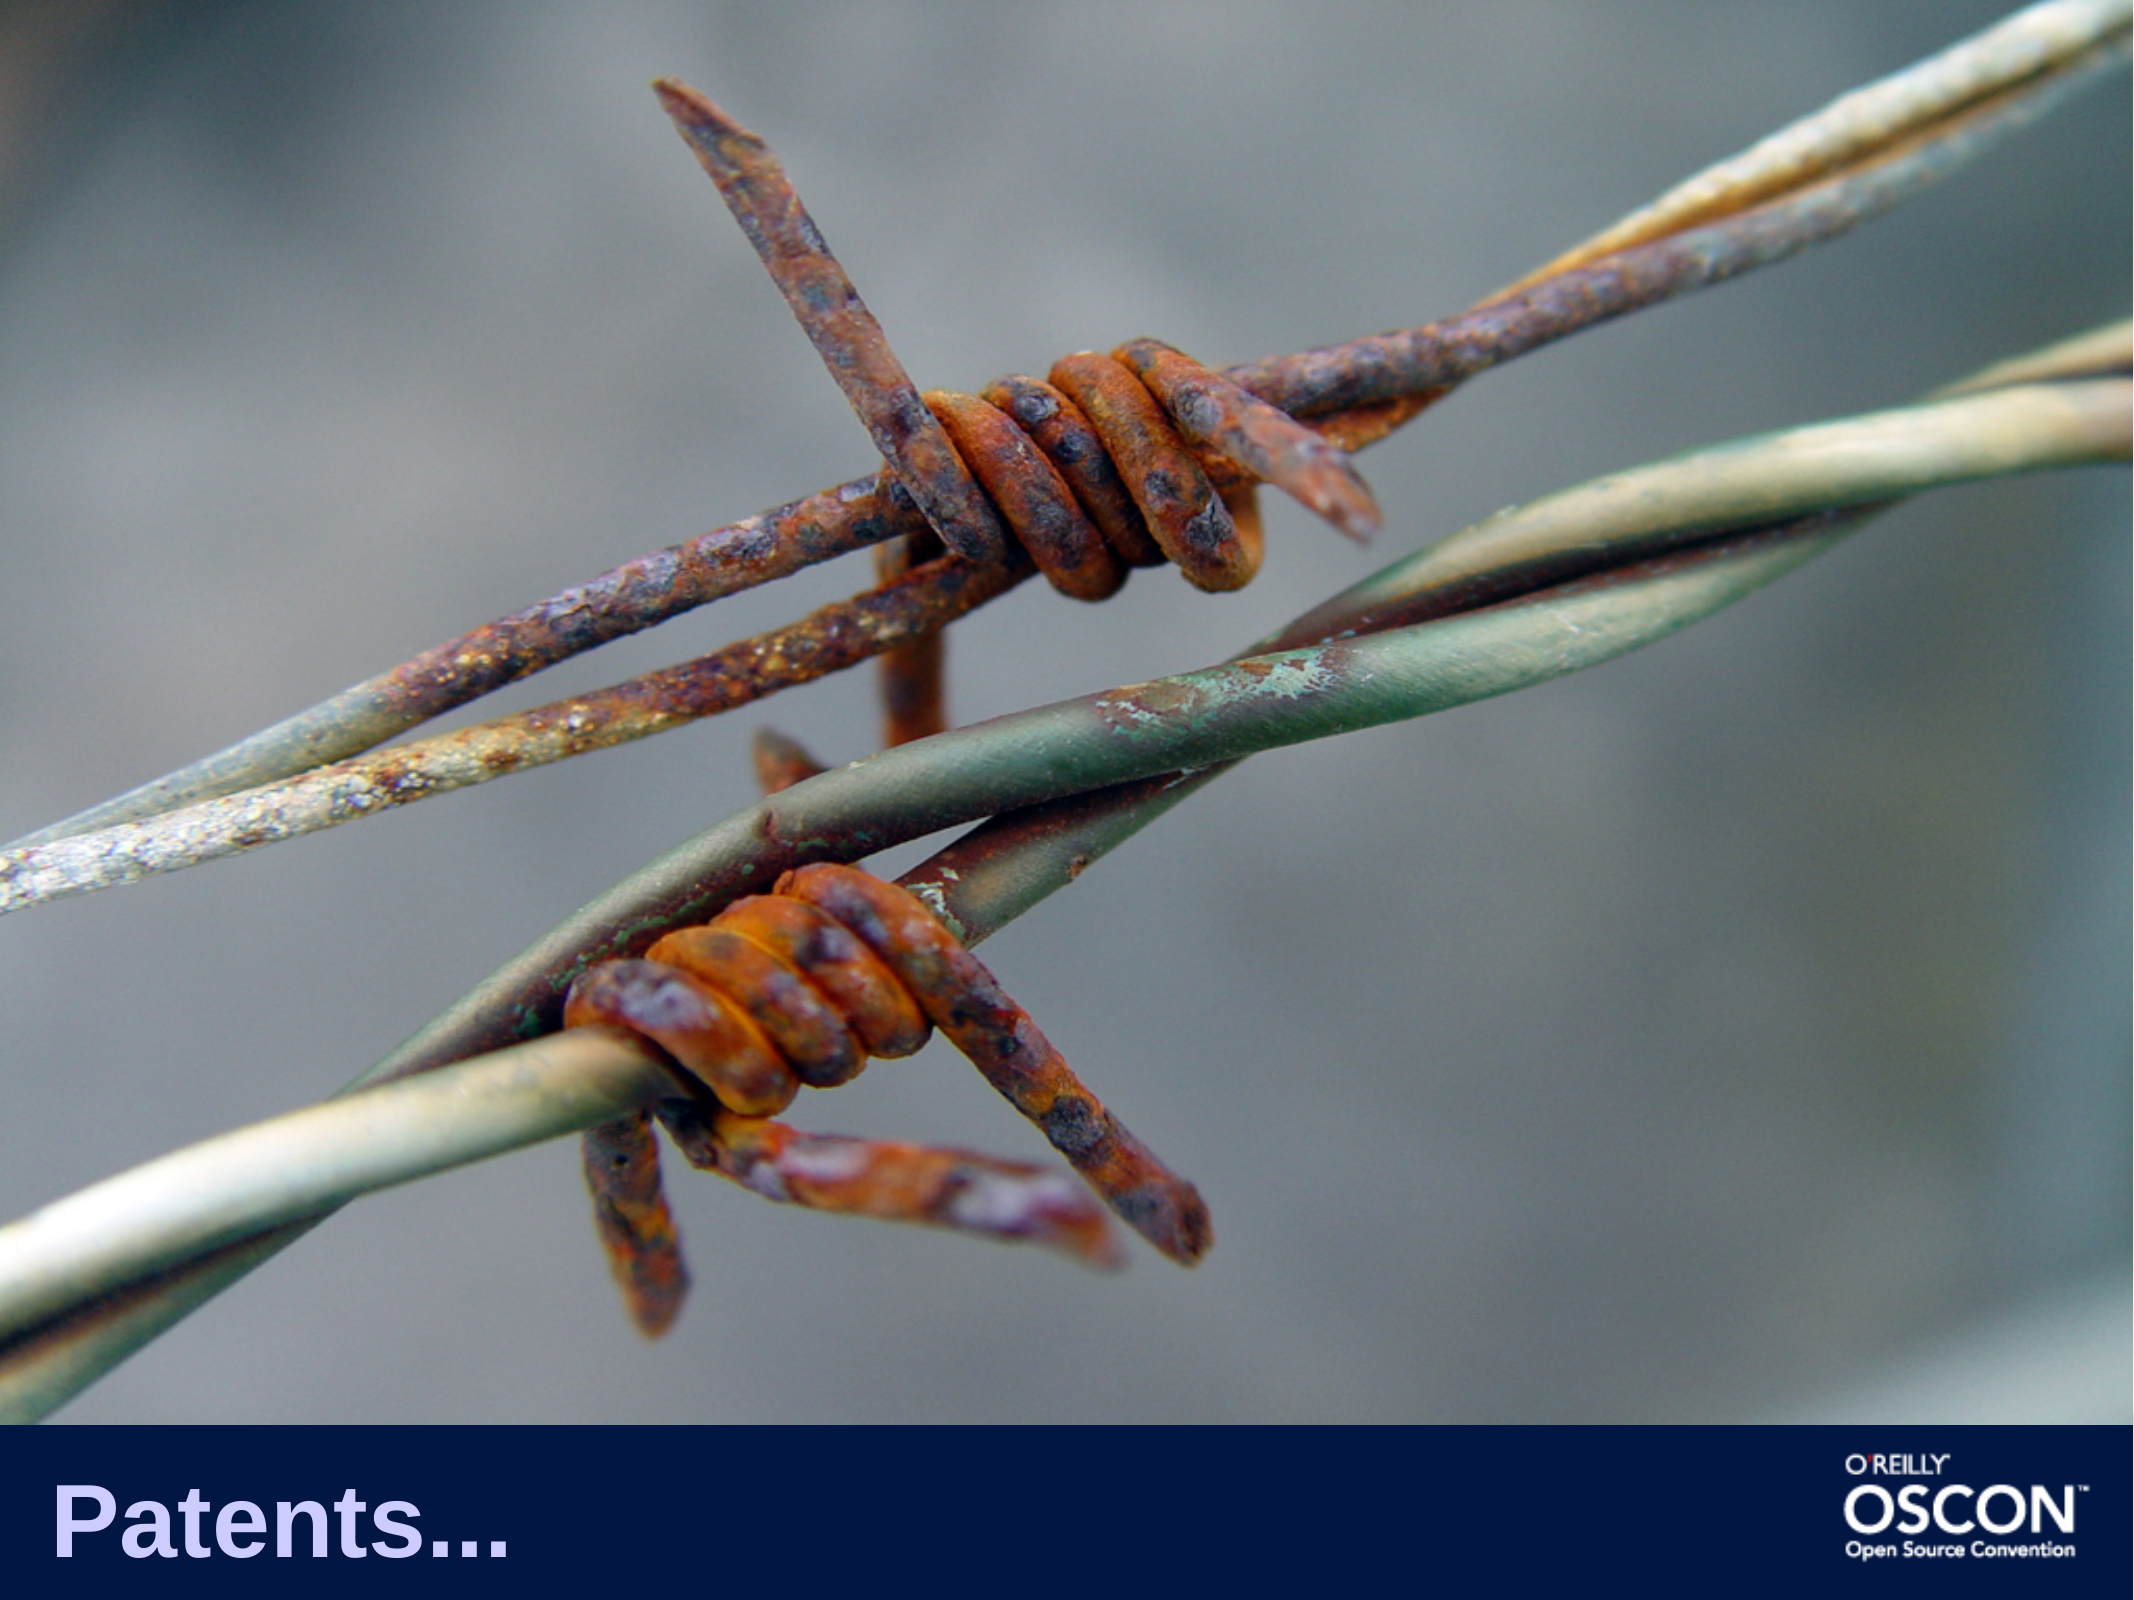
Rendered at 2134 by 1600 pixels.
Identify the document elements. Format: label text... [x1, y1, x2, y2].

title Patents... [41, 1432, 2094, 1600]
picture [0, 0, 2134, 1600]
